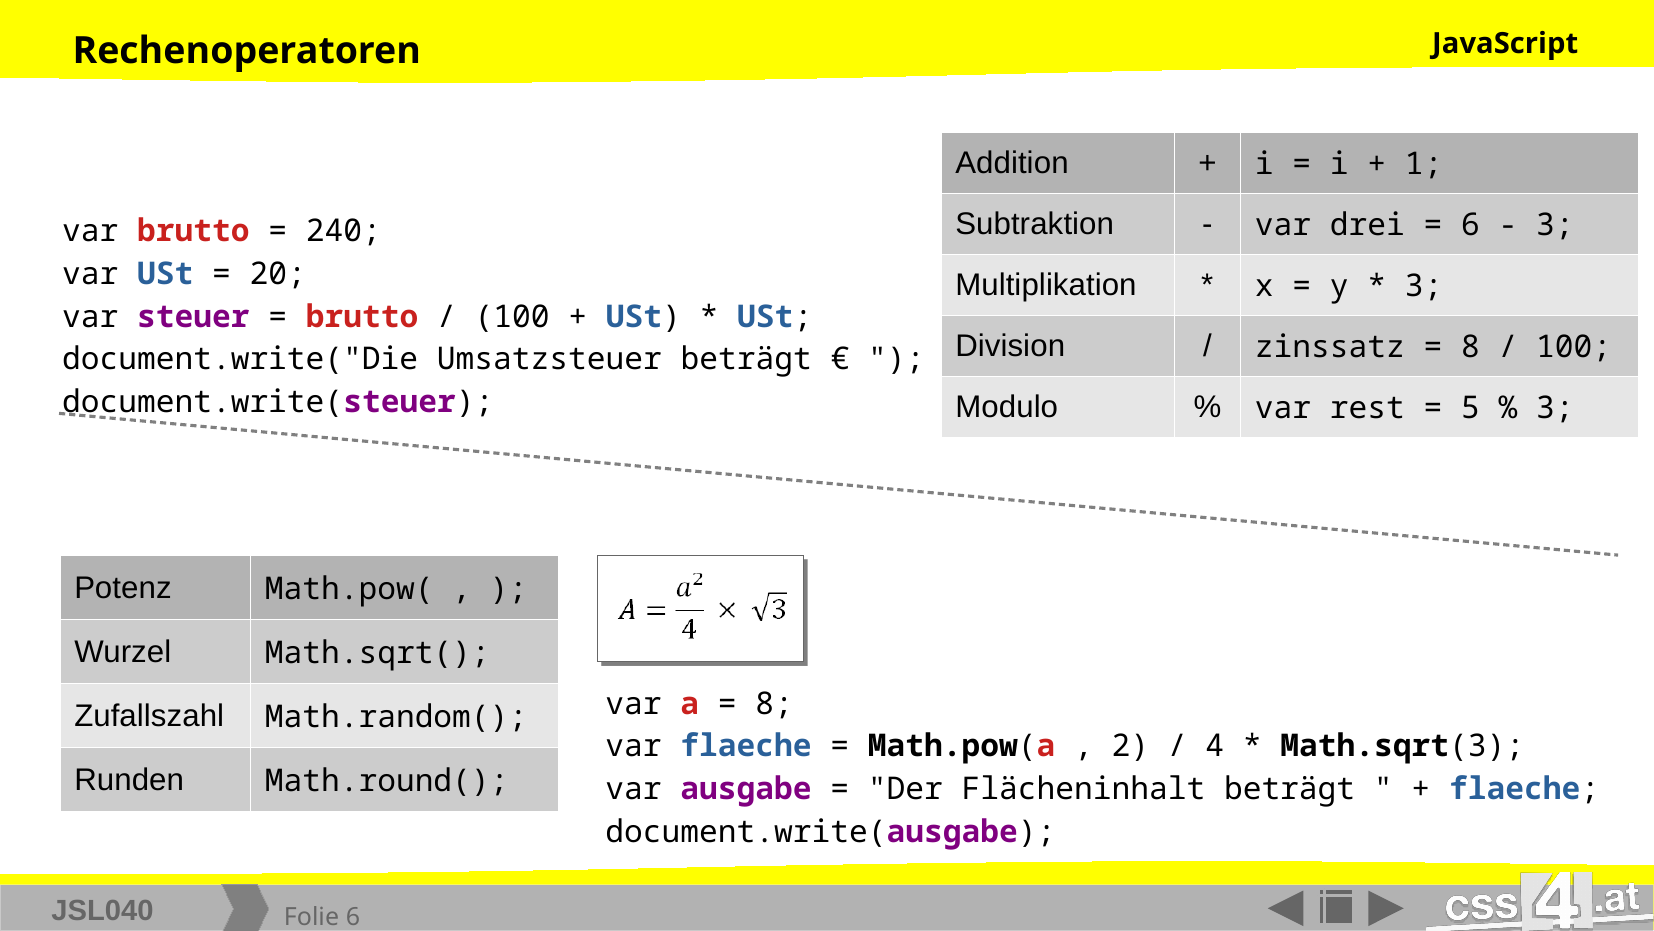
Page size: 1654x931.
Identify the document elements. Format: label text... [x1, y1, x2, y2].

text_box JavaScript [1417, 15, 1607, 60]
table_cell zinssatz = 8 / 100; [1241, 316, 1638, 376]
picture [597, 555, 804, 662]
table_cell Multiplikation [942, 255, 1174, 315]
table_header + [1175, 133, 1240, 193]
table_cell / [1175, 316, 1240, 376]
table_cell * [1175, 255, 1240, 315]
text_box [0, 861, 1654, 931]
table_cell % [1175, 377, 1240, 437]
table_cell Wurzel [61, 620, 250, 683]
text_box [0, 0, 1654, 83]
table_cell x = y * 3; [1241, 255, 1638, 315]
text_box var a = 8; var flaeche = Math.pow(a , 2) / 4 * Math.sqrt(3); var ausgabe = "Der Flächeninhalt beträgt " + flaeche; document.write(ausgabe); [590, 673, 1619, 845]
table_cell var drei = 6 - 3; [1241, 194, 1638, 254]
table_header i = i + 1; [1241, 133, 1638, 193]
table_cell Subtraktion [942, 194, 1174, 254]
table_cell Math.round(); [251, 748, 558, 811]
table_cell var rest = 5 % 3; [1241, 377, 1638, 437]
table_cell Division [942, 316, 1174, 376]
table_header Addition [942, 133, 1174, 193]
table_header Potenz [61, 556, 250, 619]
picture [1426, 872, 1654, 931]
table_cell Math.sqrt(); [251, 620, 558, 683]
table_cell - [1175, 194, 1240, 254]
table_cell Modulo [942, 377, 1174, 437]
table_cell Runden [61, 748, 250, 811]
text_box Rechenoperatoren [57, 16, 424, 69]
table_cell Math.random(); [251, 684, 558, 747]
table_cell Zufallszahl [61, 684, 250, 747]
text_box JSL040 [36, 886, 209, 931]
text_box var brutto = 240; var USt = 20; var steuer = brutto / (100 + USt) * USt; document.write("Die Umsatzsteuer beträgt € "); document.write(steuer); [47, 200, 941, 404]
text_box Folie <Foliennummer> [269, 891, 542, 931]
table_header Math.pow( , ); [251, 556, 558, 619]
